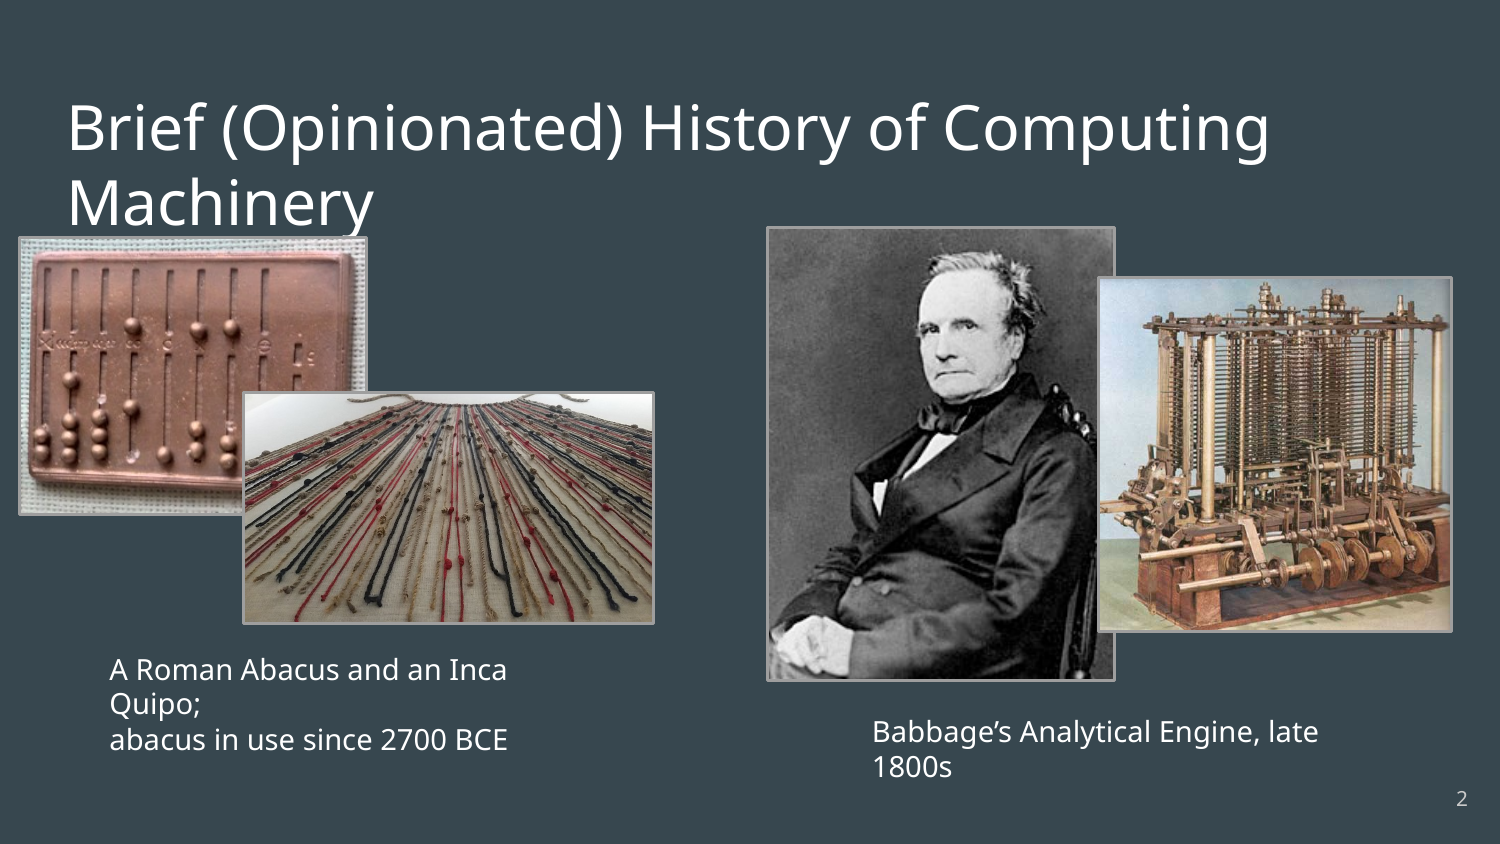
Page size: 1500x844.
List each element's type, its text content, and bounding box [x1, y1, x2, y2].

text_box A Roman Abacus and an Inca Quipo; abacus in use since 2700 BCE [94, 635, 615, 688]
picture [245, 393, 652, 623]
picture [21, 239, 365, 513]
picture [1100, 278, 1450, 630]
text_box Babbage’s Analytical Engine, late 1800s [856, 698, 1377, 750]
picture [769, 229, 1113, 680]
title Brief (Opinionated) History of Computing Machinery [51, 72, 1449, 167]
slide_number <number> [1392, 767, 1483, 833]
